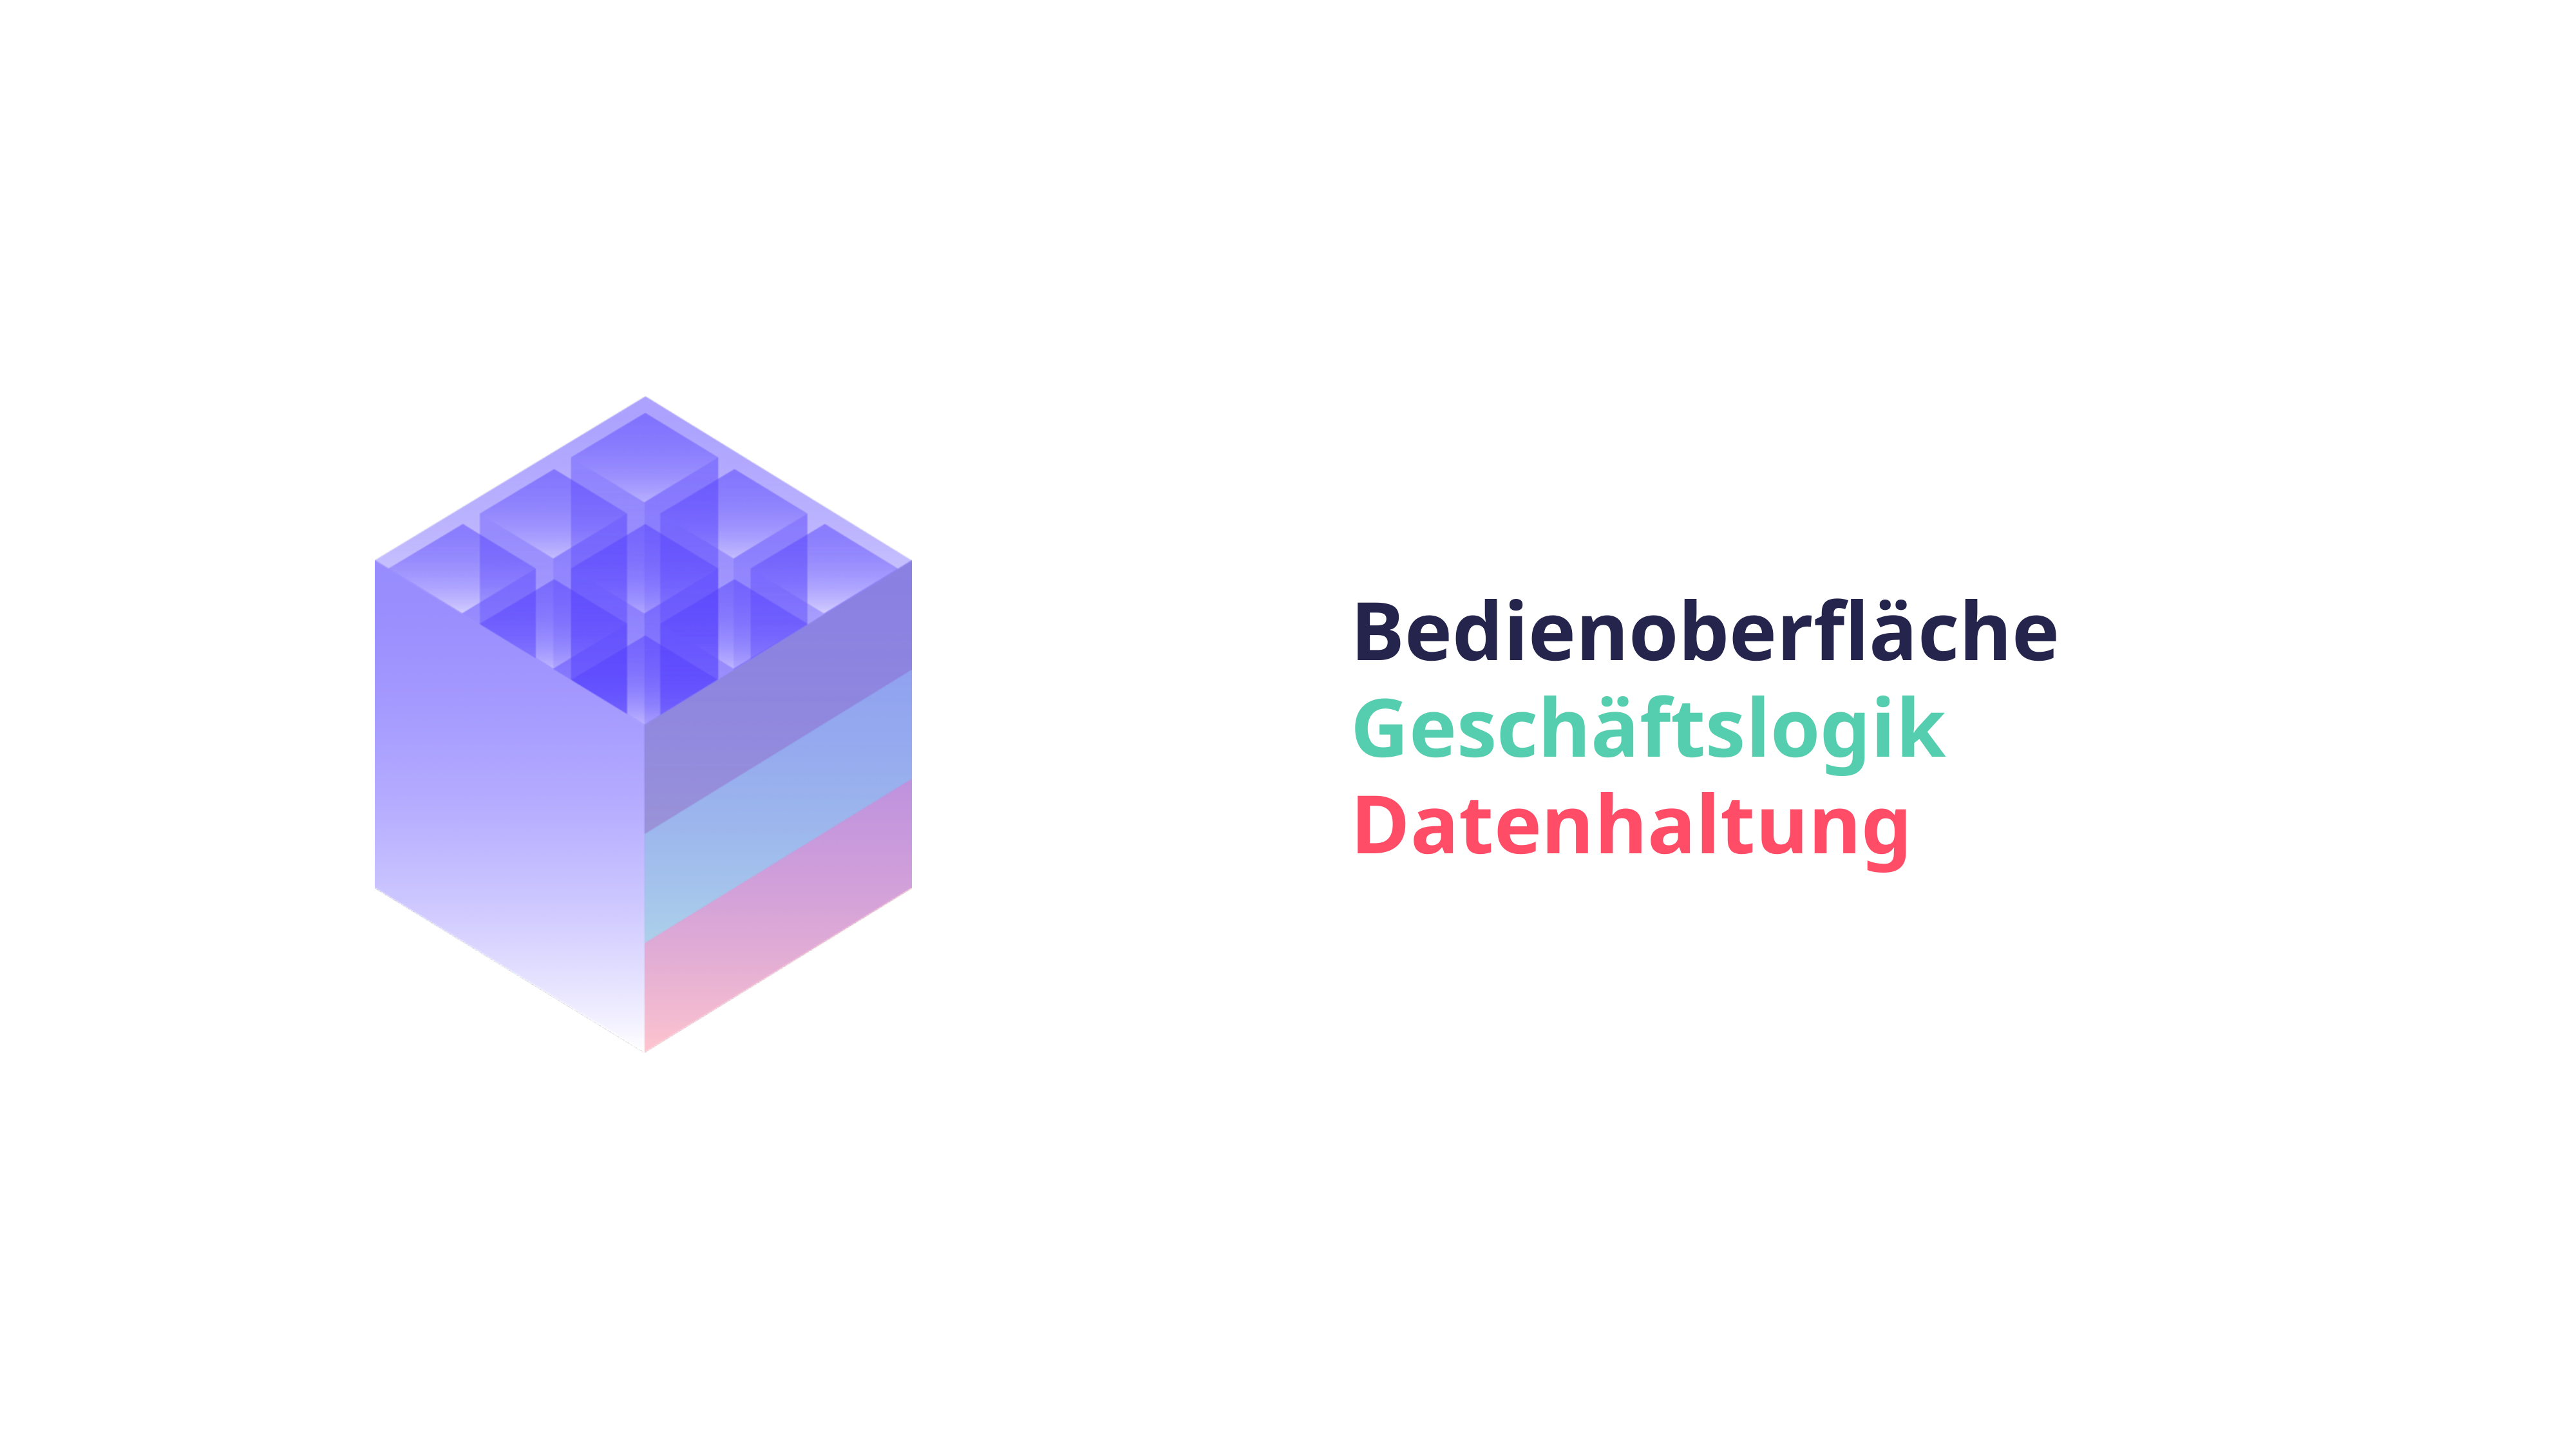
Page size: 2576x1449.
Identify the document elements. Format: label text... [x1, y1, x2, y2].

list Bedienoberfläche Geschäftslogik Datenhaltung [1350, 127, 2422, 1322]
picture [375, 396, 912, 1053]
